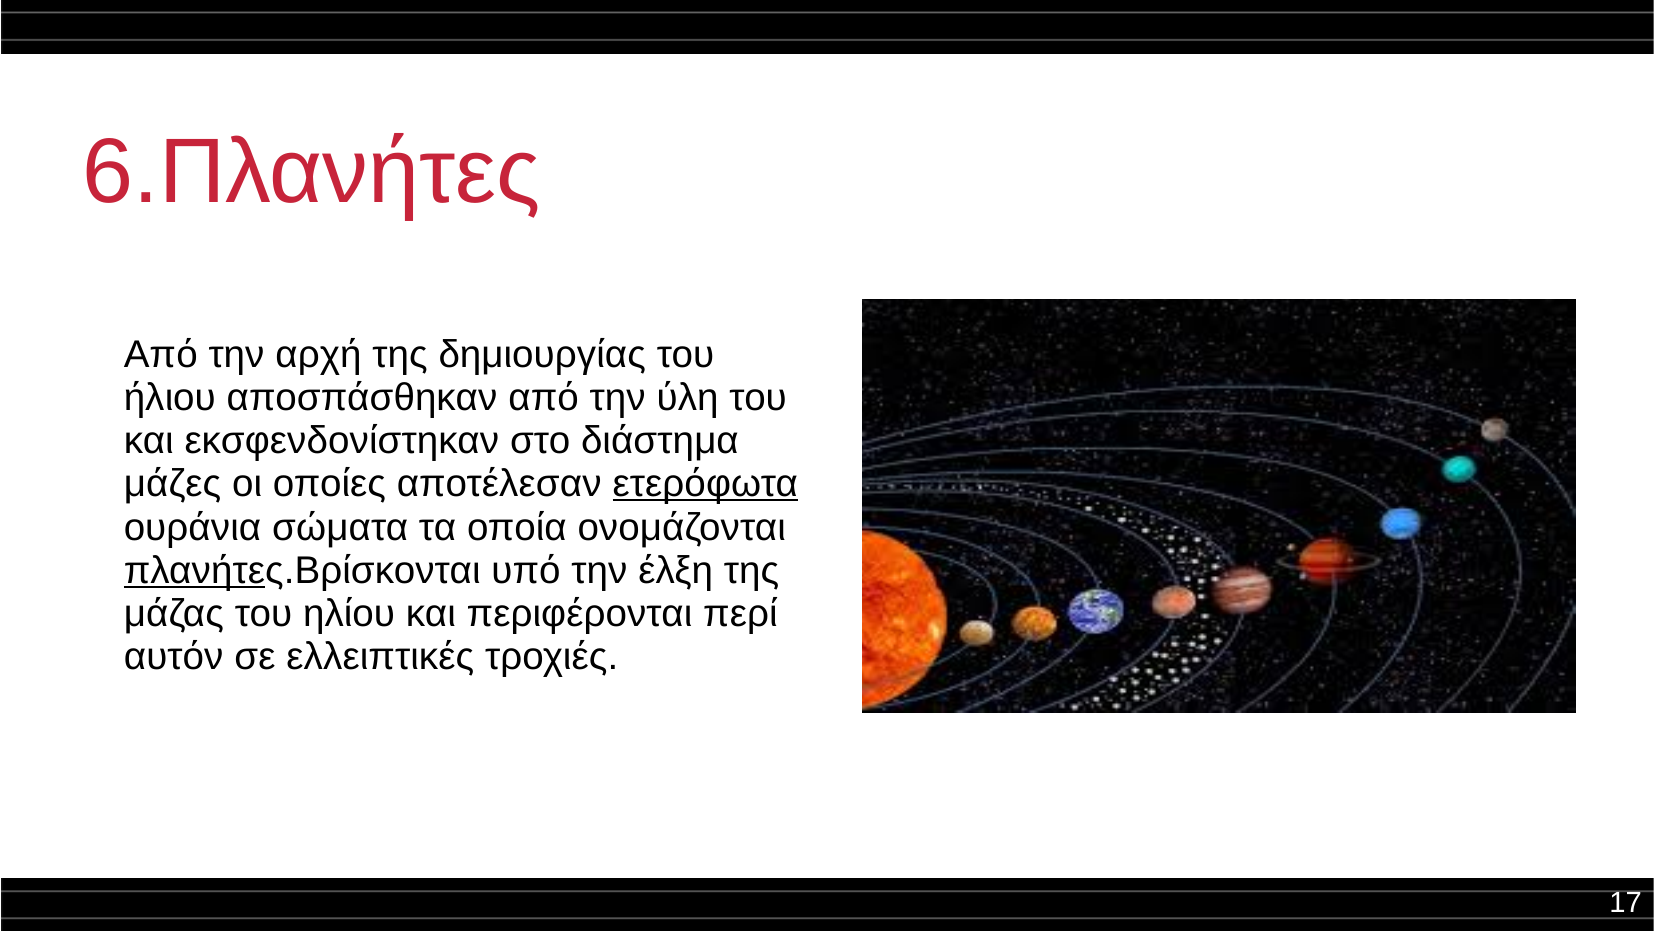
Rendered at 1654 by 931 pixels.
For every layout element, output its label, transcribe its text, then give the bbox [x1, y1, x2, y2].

title 6.Πλανήτες [82, 92, 1571, 249]
picture [862, 299, 1576, 713]
picture [1, 0, 1654, 54]
list Από την αρχή της δημιουργίας του ήλιου αποσπάσθηκαν από την ύλη του και εκσφενδονίστηκαν στο διάστημα μάζες οι οποίες αποτέλεσαν ετερόφωτα ουράνια σώματα τα οποία ονομάζονται πλανήτες.Βρίσκονται υπό την έλξη της μάζας του ηλίου και περιφέρονται περί αυτόν σε ελλειπτικές τροχιές. [82, 271, 809, 713]
picture [1, 878, 1654, 931]
